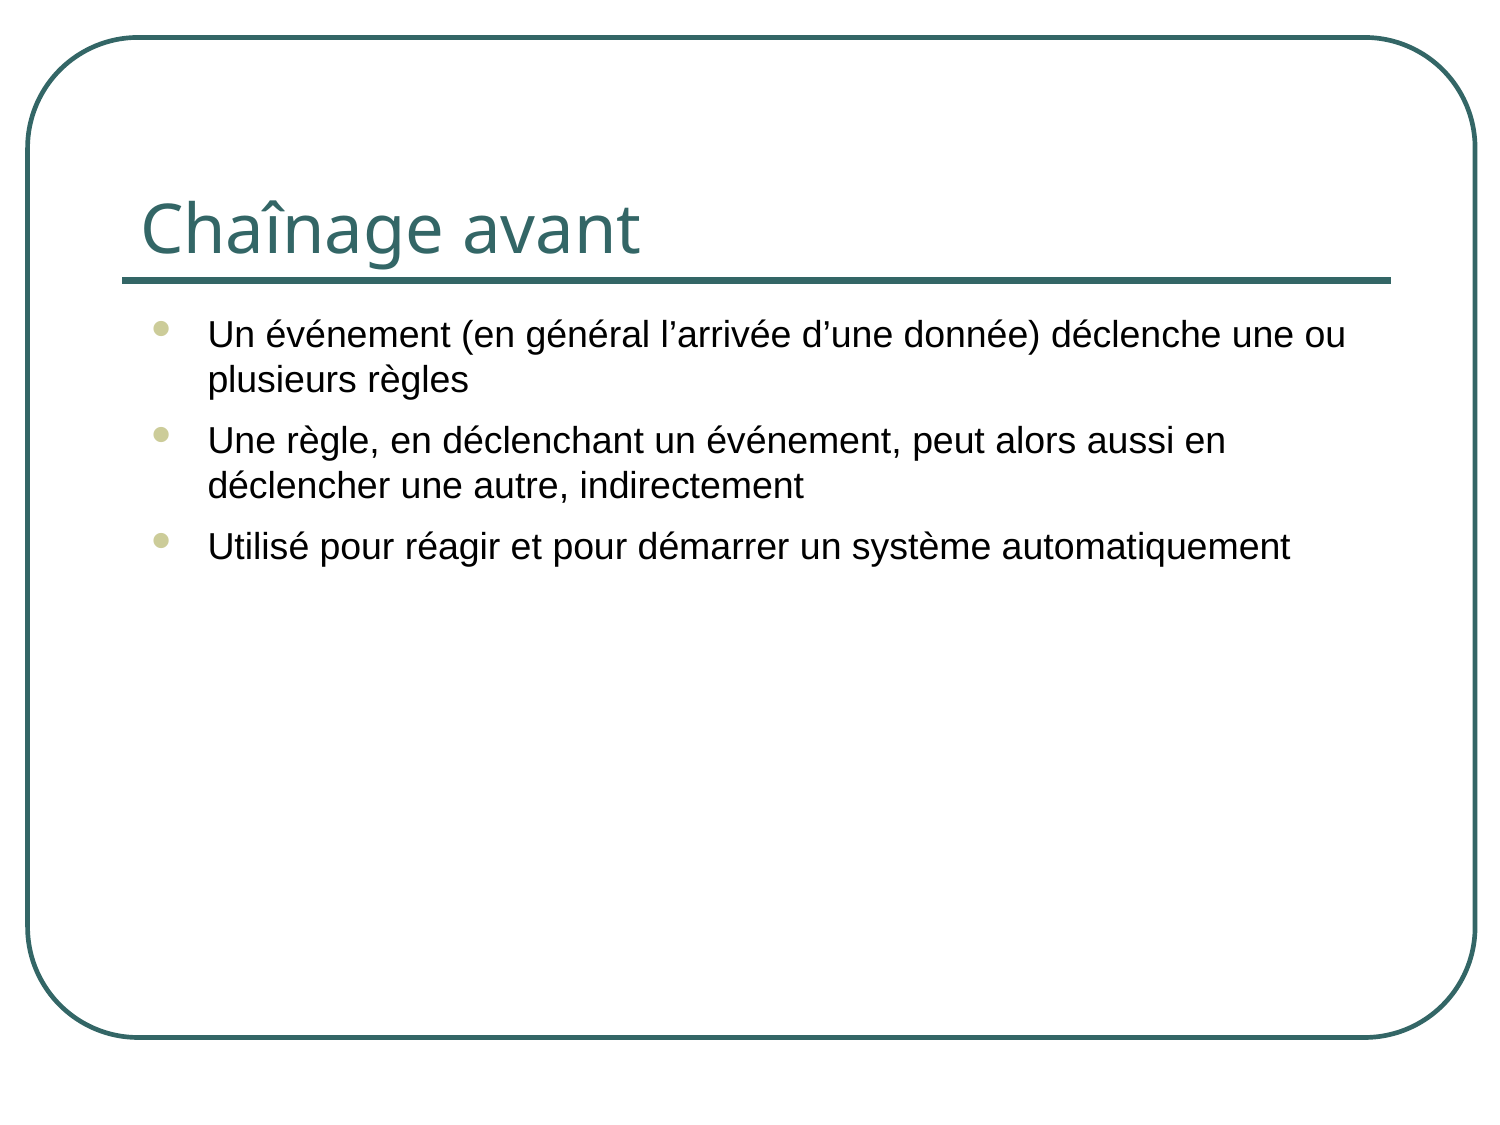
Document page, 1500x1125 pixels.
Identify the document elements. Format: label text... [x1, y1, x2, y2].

title Chaînage avant [125, 87, 1388, 275]
text_box Un événement (en général l’arrivée d’une donnée) déclenche une ou plusieurs règles Une règle, en déclenchant un événement, peut alors aussi en déclencher une autre, indirectement Utilisé pour réagir et pour démarrer un système automatiquement [136, 302, 1371, 721]
